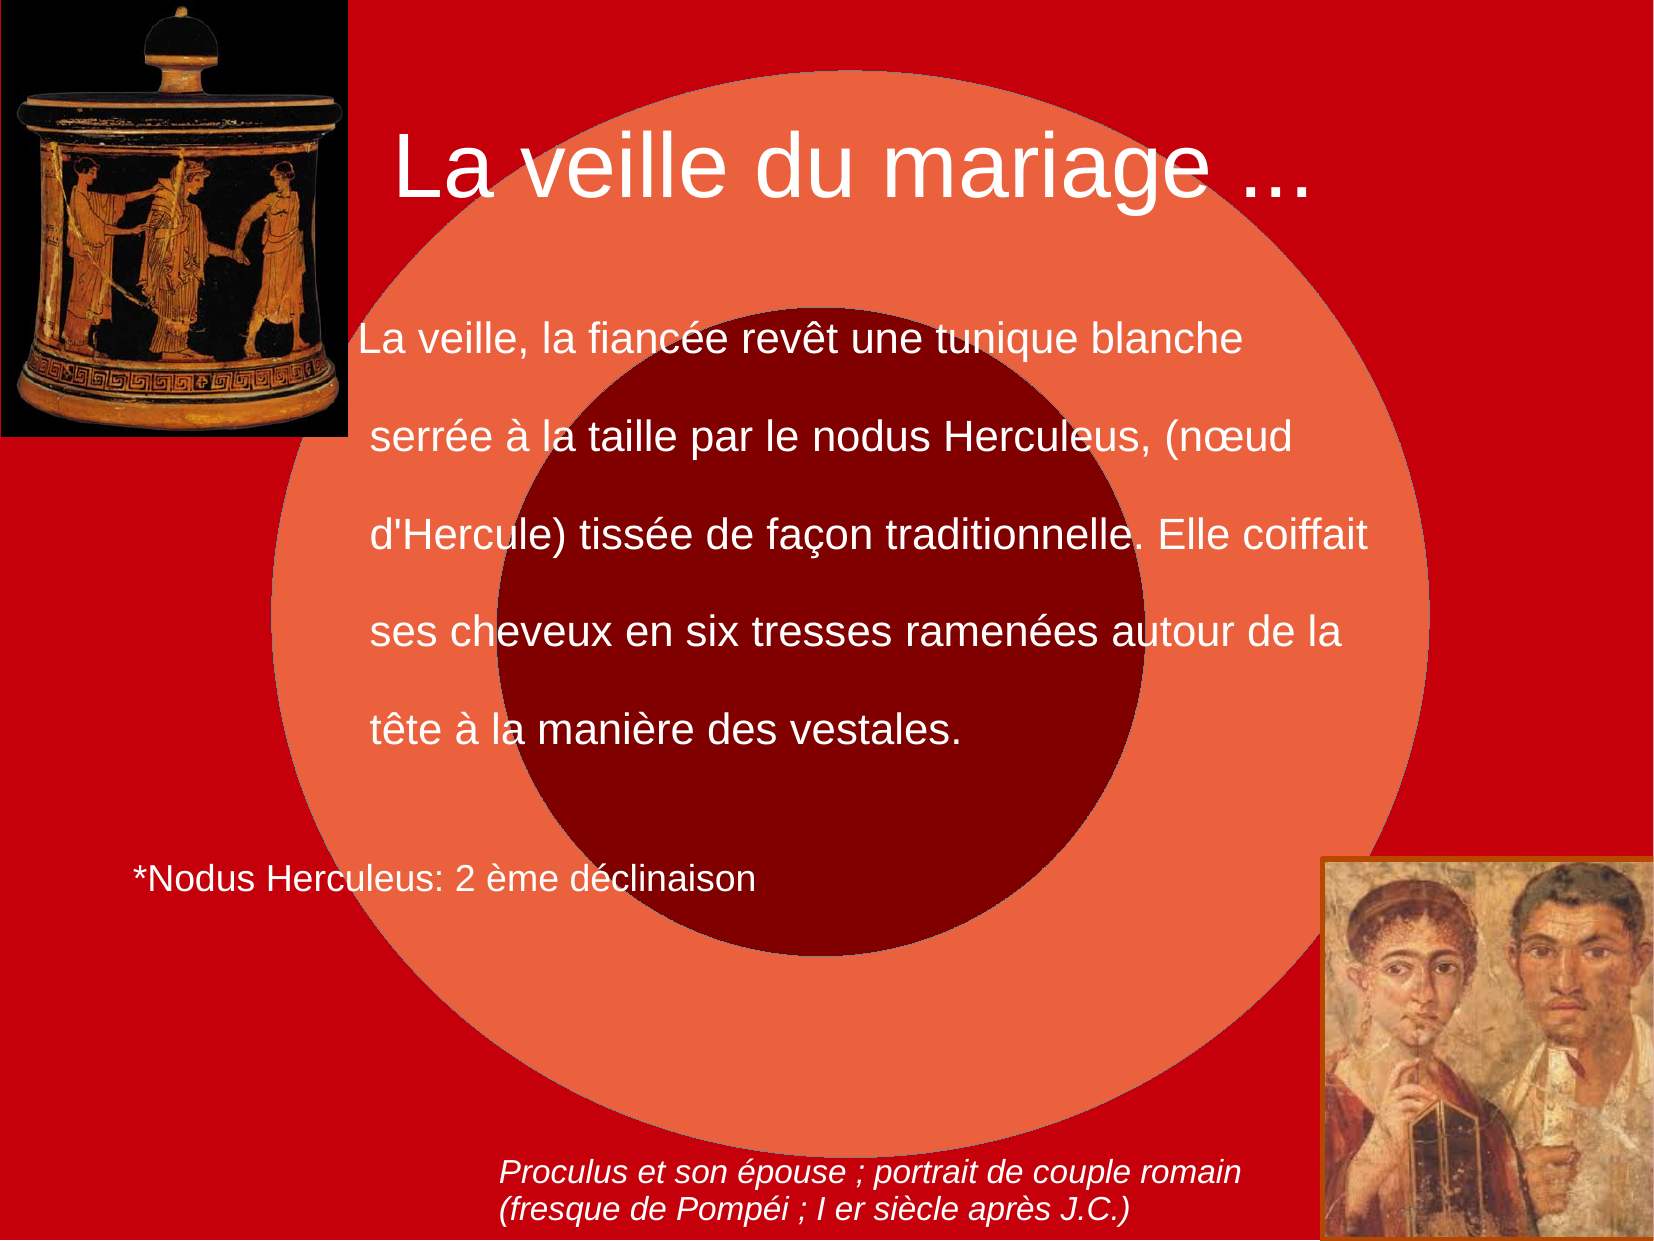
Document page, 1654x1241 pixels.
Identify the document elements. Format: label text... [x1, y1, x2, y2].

text_box [271, 438, 1409, 1145]
text_box [1422, 528, 1430, 700]
text_box *Nodus Herculeus: 2 ème déclinaison [118, 850, 804, 908]
text_box La veille du mariage ... [377, 11, 1332, 217]
picture [1, 0, 348, 438]
text_box Proculus et son épouse ; portrait de couple romain (fresque de Pompéi ; I er siècle après J.C.) [484, 1145, 1312, 1238]
picture [1325, 862, 1654, 1238]
text_box La veille, la fiancée revêt une tunique blanche serrée à la taille par le nodus Herculeus, (nœud d'Hercule) tissée de façon traditionnelle. Elle coiffait ses cheveux en six tresses ramenées autour de la tête à la manière des vestales. [342, 307, 1422, 759]
text_box [373, 217, 1328, 307]
